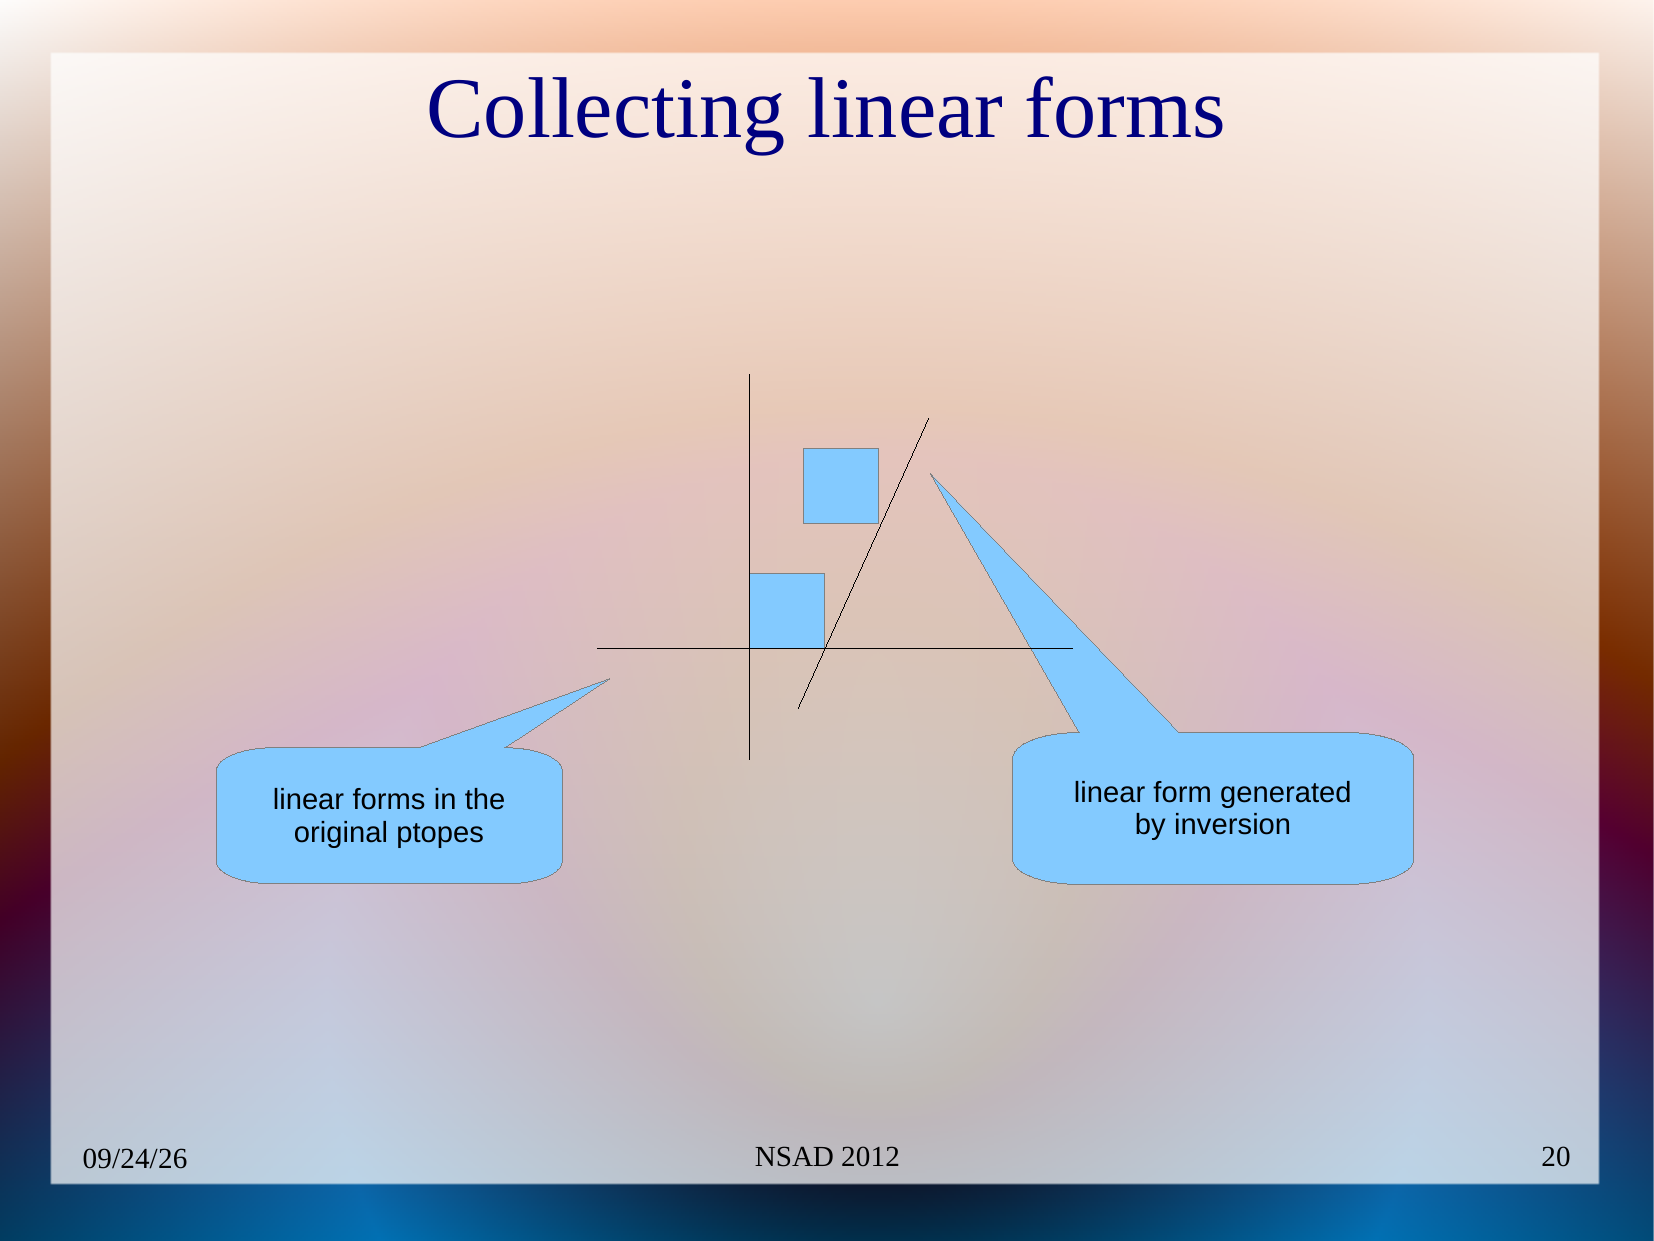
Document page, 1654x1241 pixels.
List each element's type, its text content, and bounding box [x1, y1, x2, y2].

text_box linear forms in the original ptopes [216, 678, 610, 884]
picture [0, 0, 1654, 1241]
text_box [803, 448, 879, 524]
title Collecting linear forms [82, 60, 1571, 156]
text_box [750, 573, 825, 648]
text_box linear form generated by inversion [930, 473, 1414, 885]
